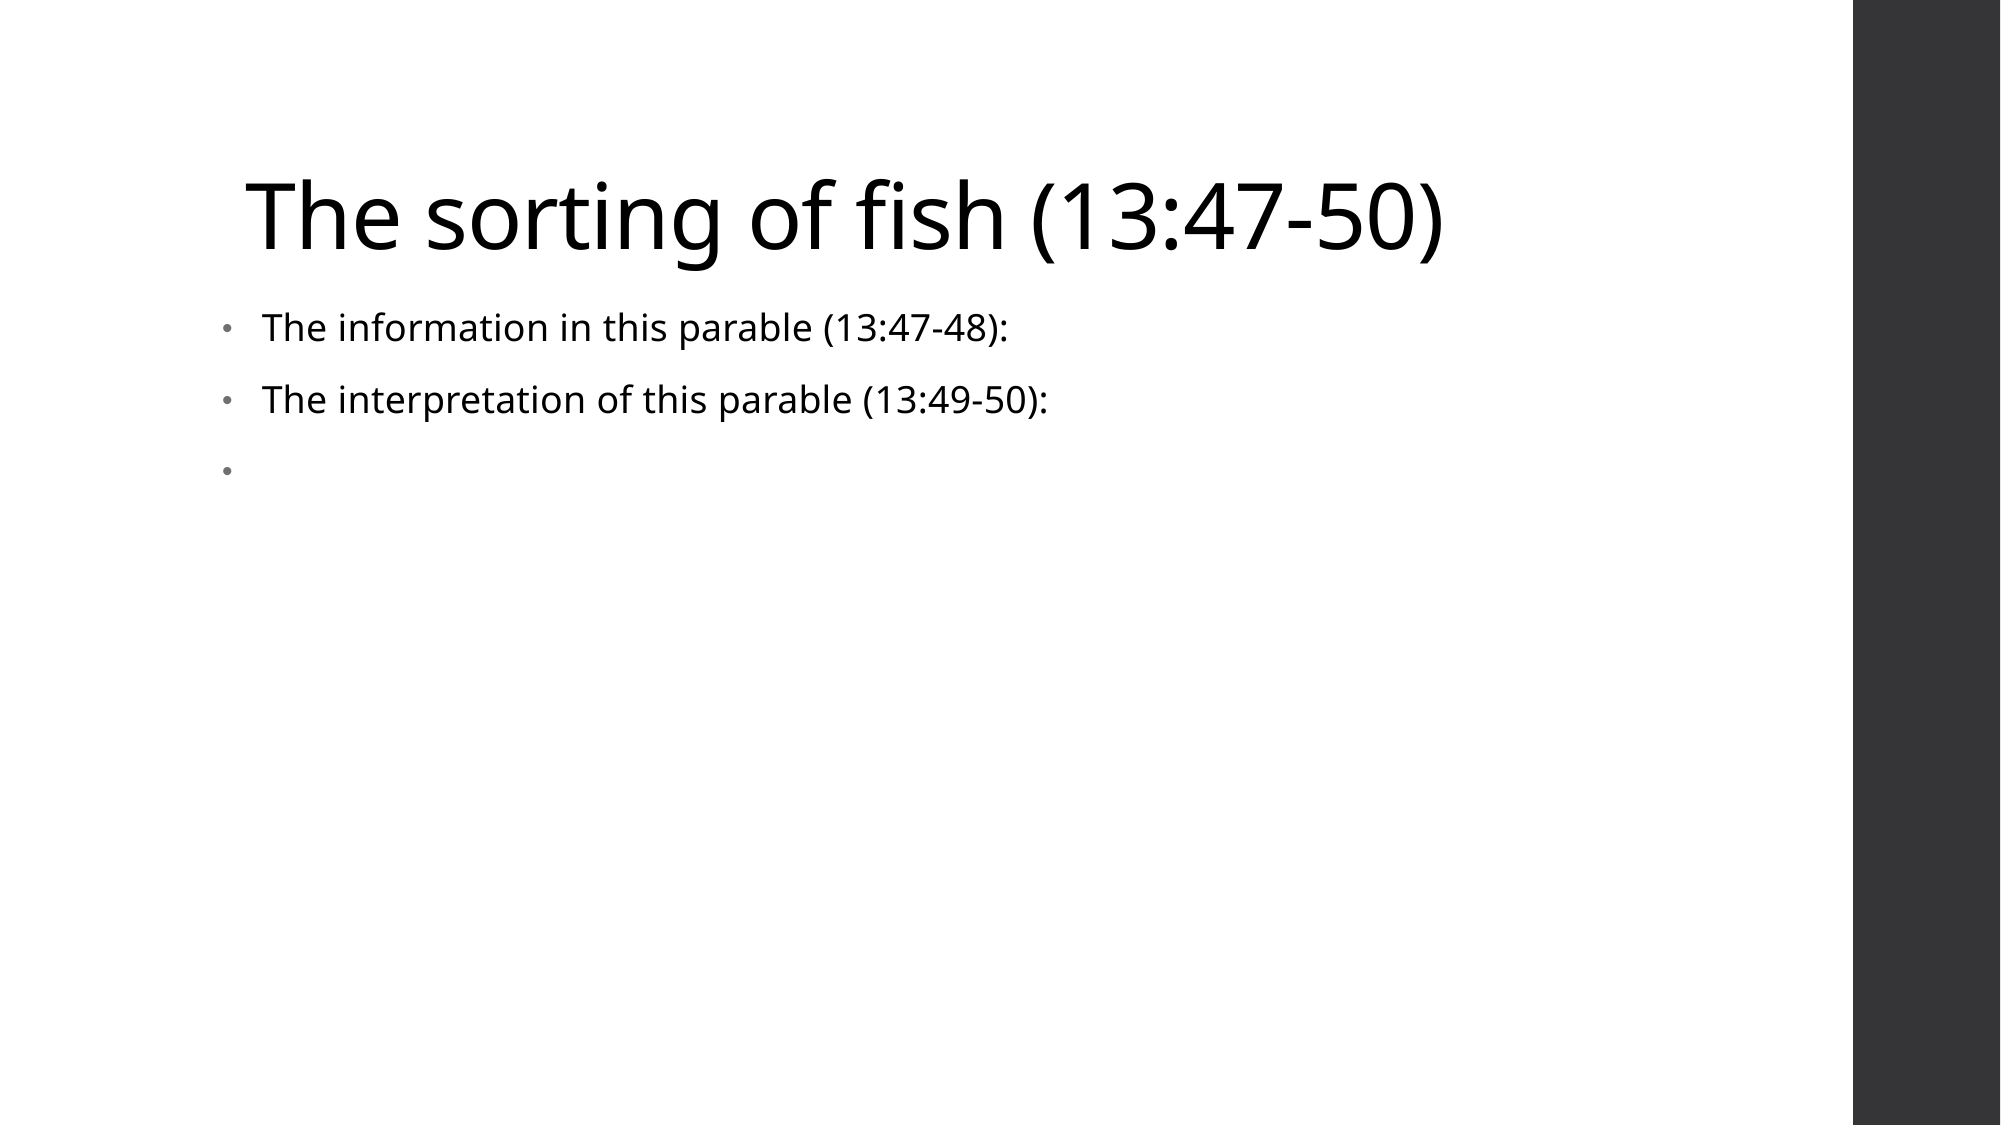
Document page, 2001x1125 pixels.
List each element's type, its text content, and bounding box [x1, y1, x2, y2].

title The sorting of fish (13:47-50) [206, 60, 1797, 278]
list The information in this parable (13:47-48): The interpretation of this parable (13:49-50): [206, 299, 1617, 1014]
